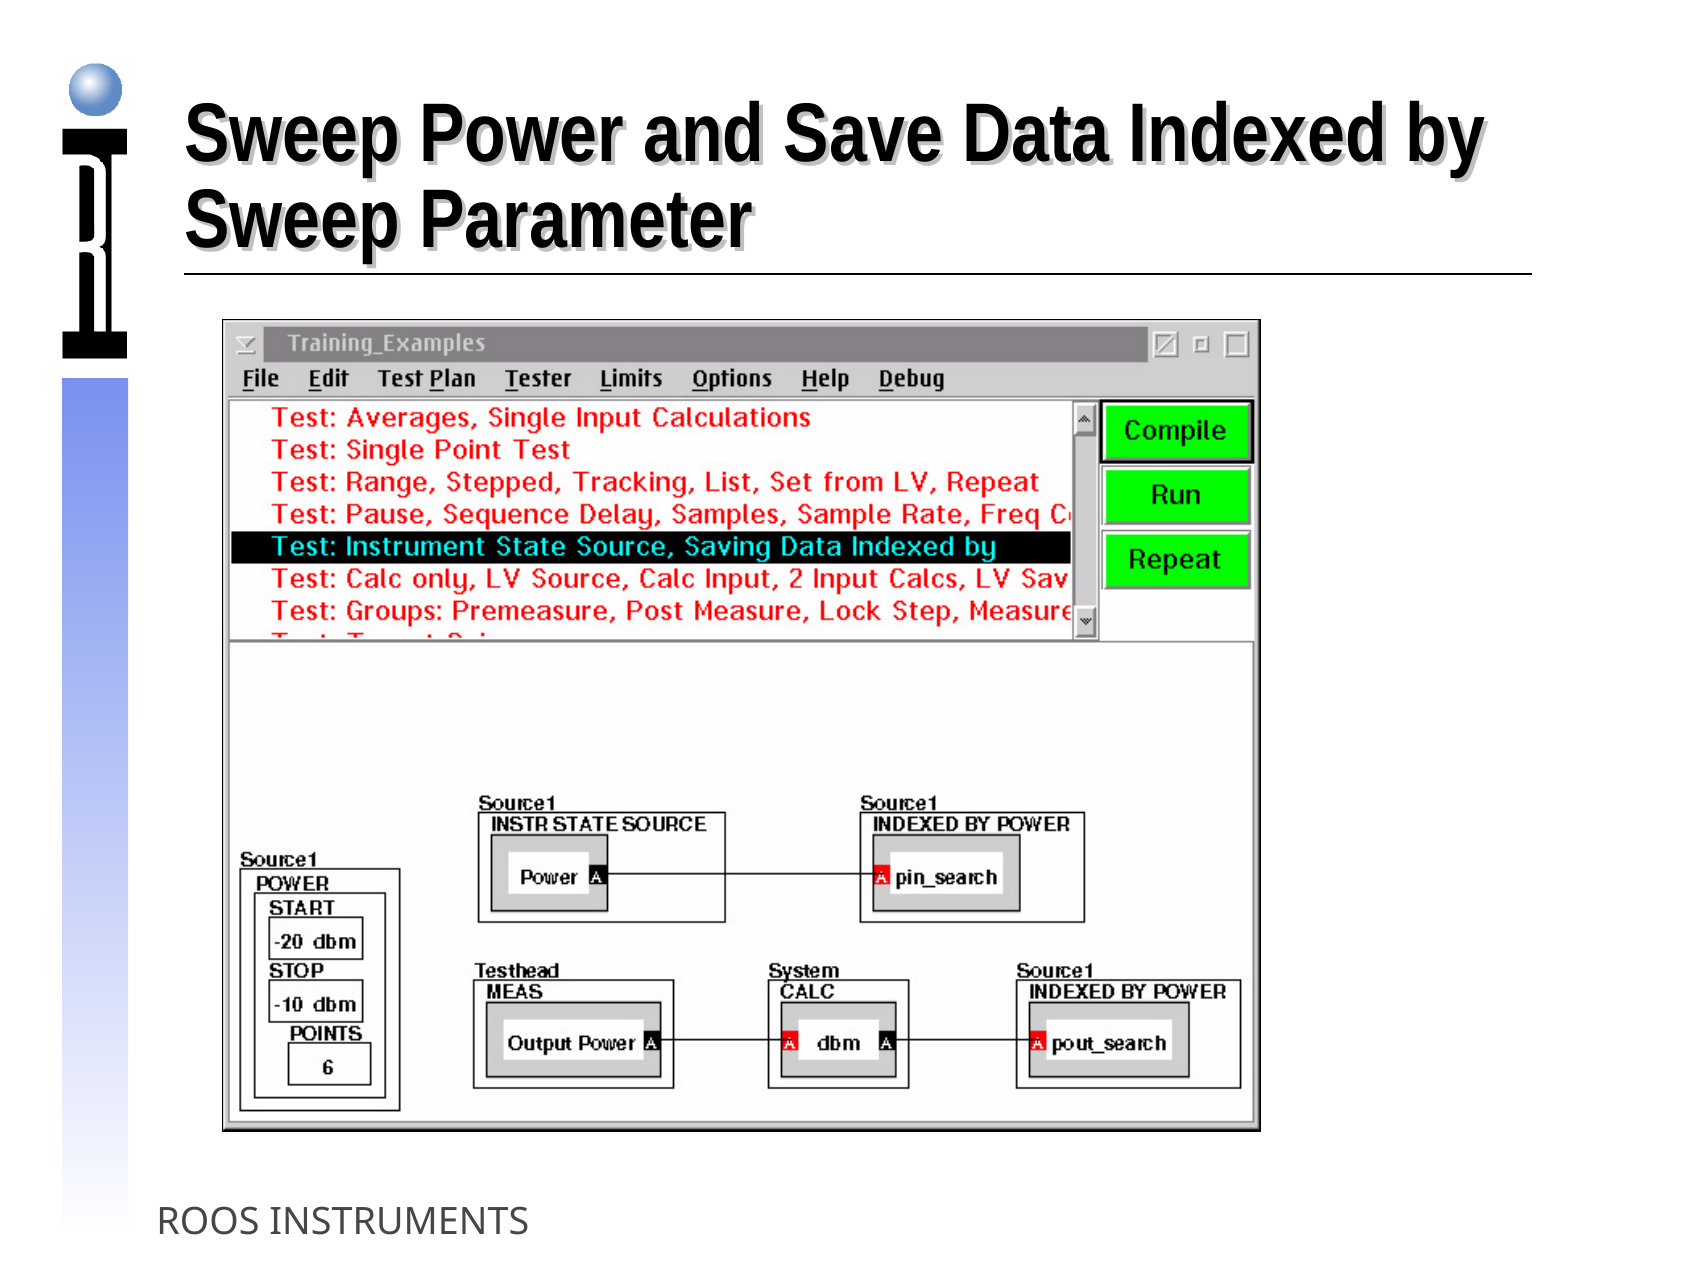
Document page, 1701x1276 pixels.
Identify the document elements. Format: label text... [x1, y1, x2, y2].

text_box Sweep Power and Save Data Indexed by Sweep Parameter [184, 92, 1539, 274]
picture [222, 319, 1261, 1132]
